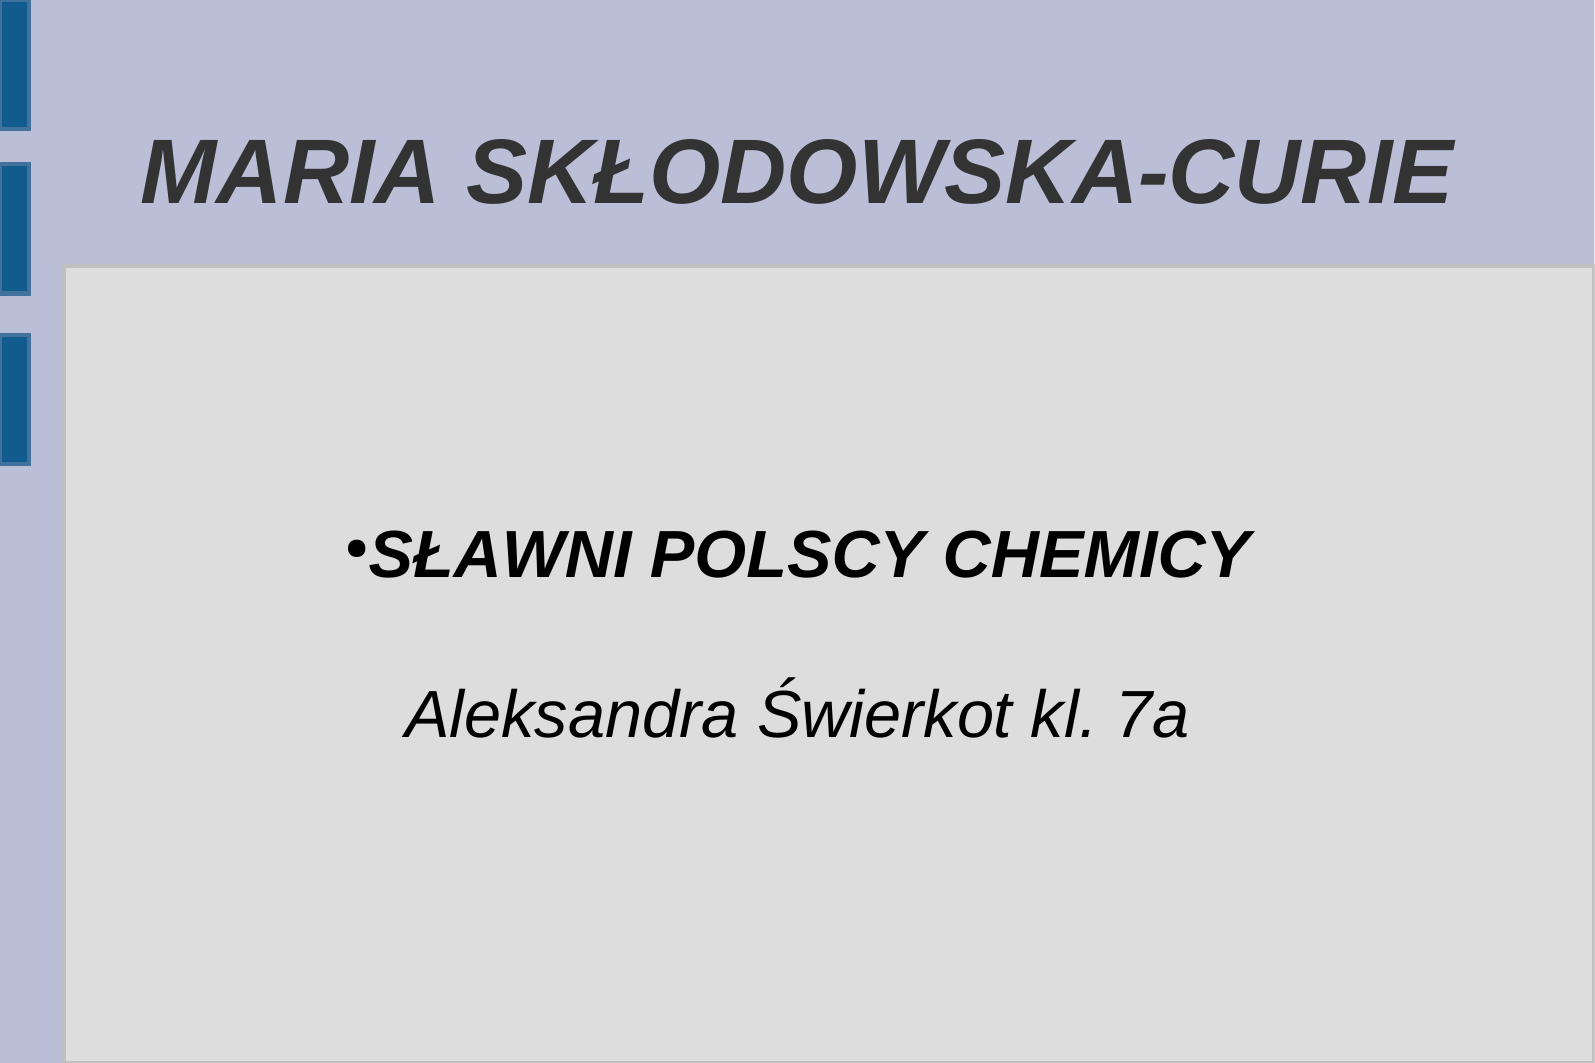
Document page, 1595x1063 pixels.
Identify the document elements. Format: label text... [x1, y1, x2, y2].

title MARIA SKŁODOWSKA-CURIE [117, 78, 1479, 256]
subtitle SŁAWNI POLSCY CHEMICY Aleksandra Świerkot kl. 7a [117, 295, 1479, 966]
